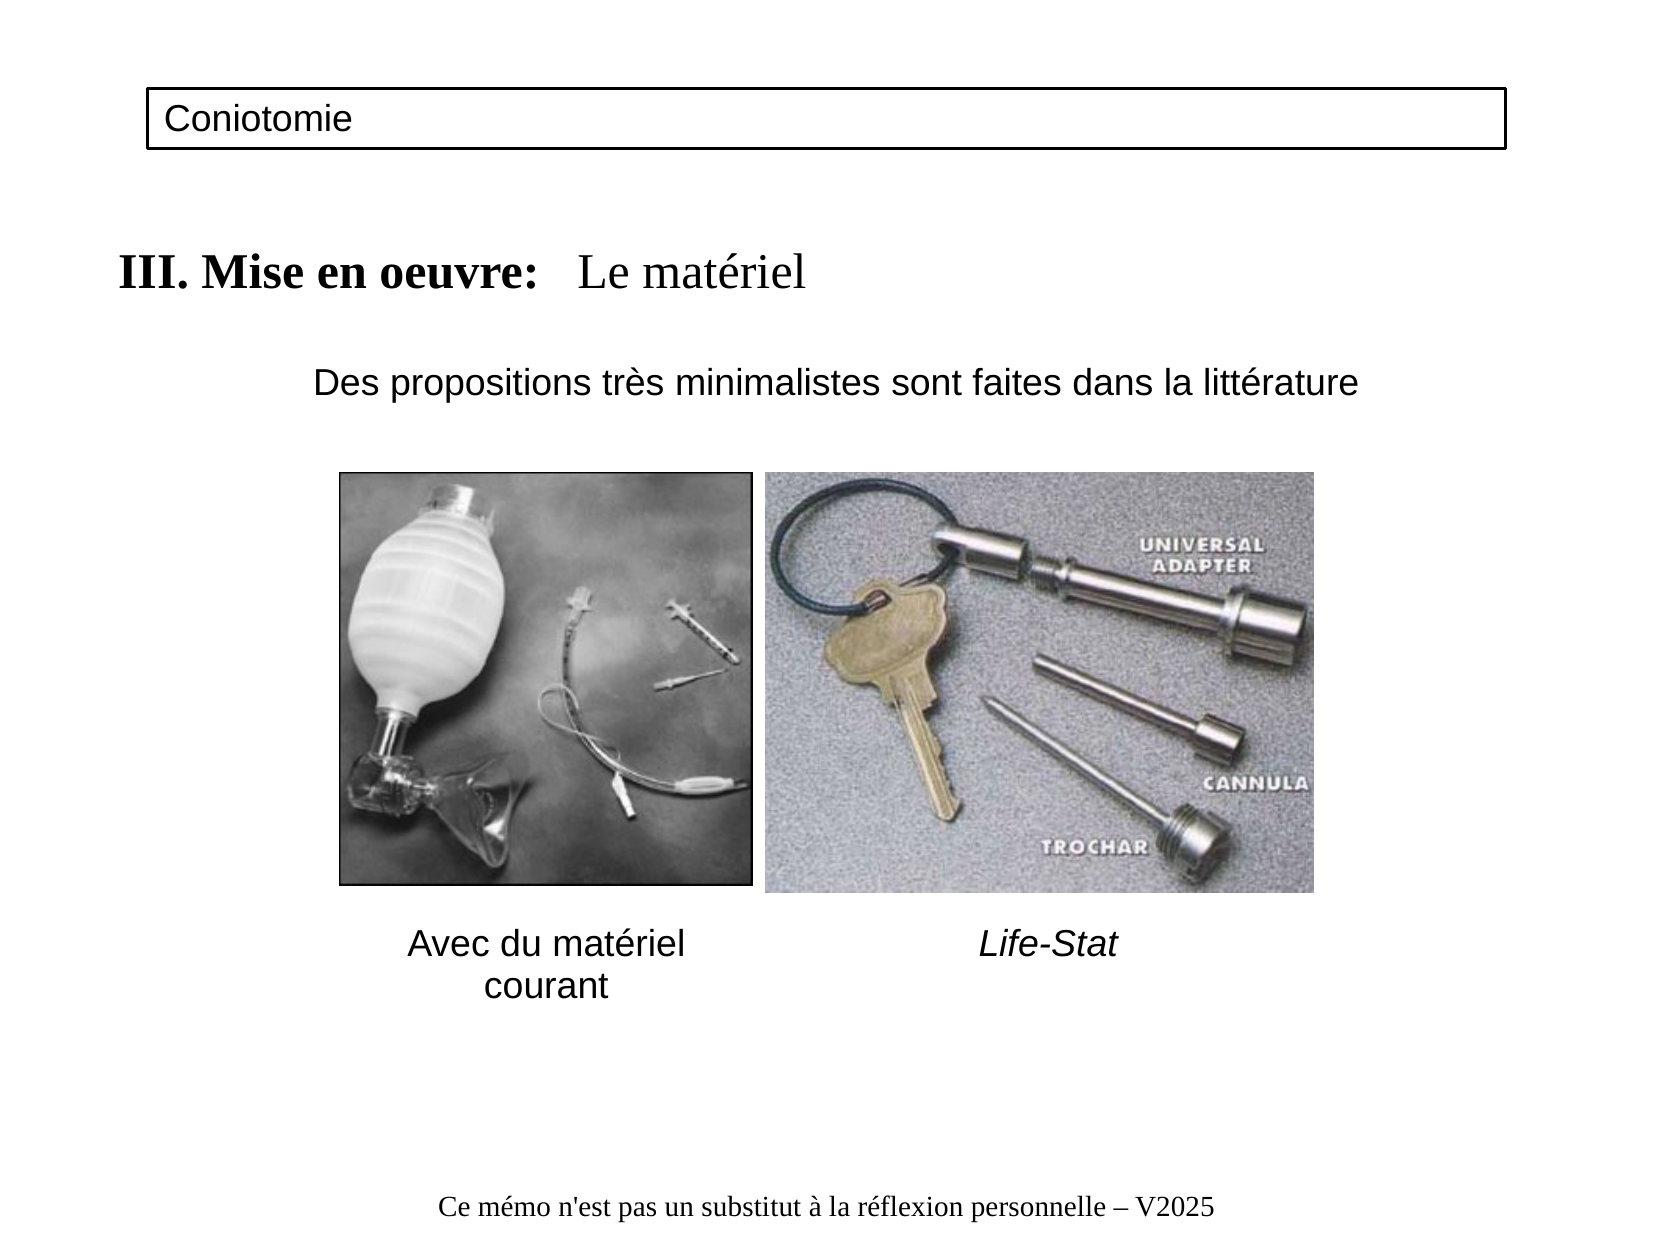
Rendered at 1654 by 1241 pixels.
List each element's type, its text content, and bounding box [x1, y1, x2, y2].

text_box III. Mise en oeuvre: Le matériel [103, 236, 1518, 309]
text_box Avec du matériel courant [339, 915, 753, 1015]
text_box Life-Stat [782, 915, 1314, 973]
picture [765, 472, 1314, 893]
text_box Ce mémo n'est pas un substitut à la réflexion personnelle – V2025 [358, 1182, 1296, 1231]
picture [339, 472, 753, 886]
text_box Coniotomie [147, 88, 1506, 149]
text_box Des propositions très minimalistes sont faites dans la littérature [118, 354, 1565, 412]
